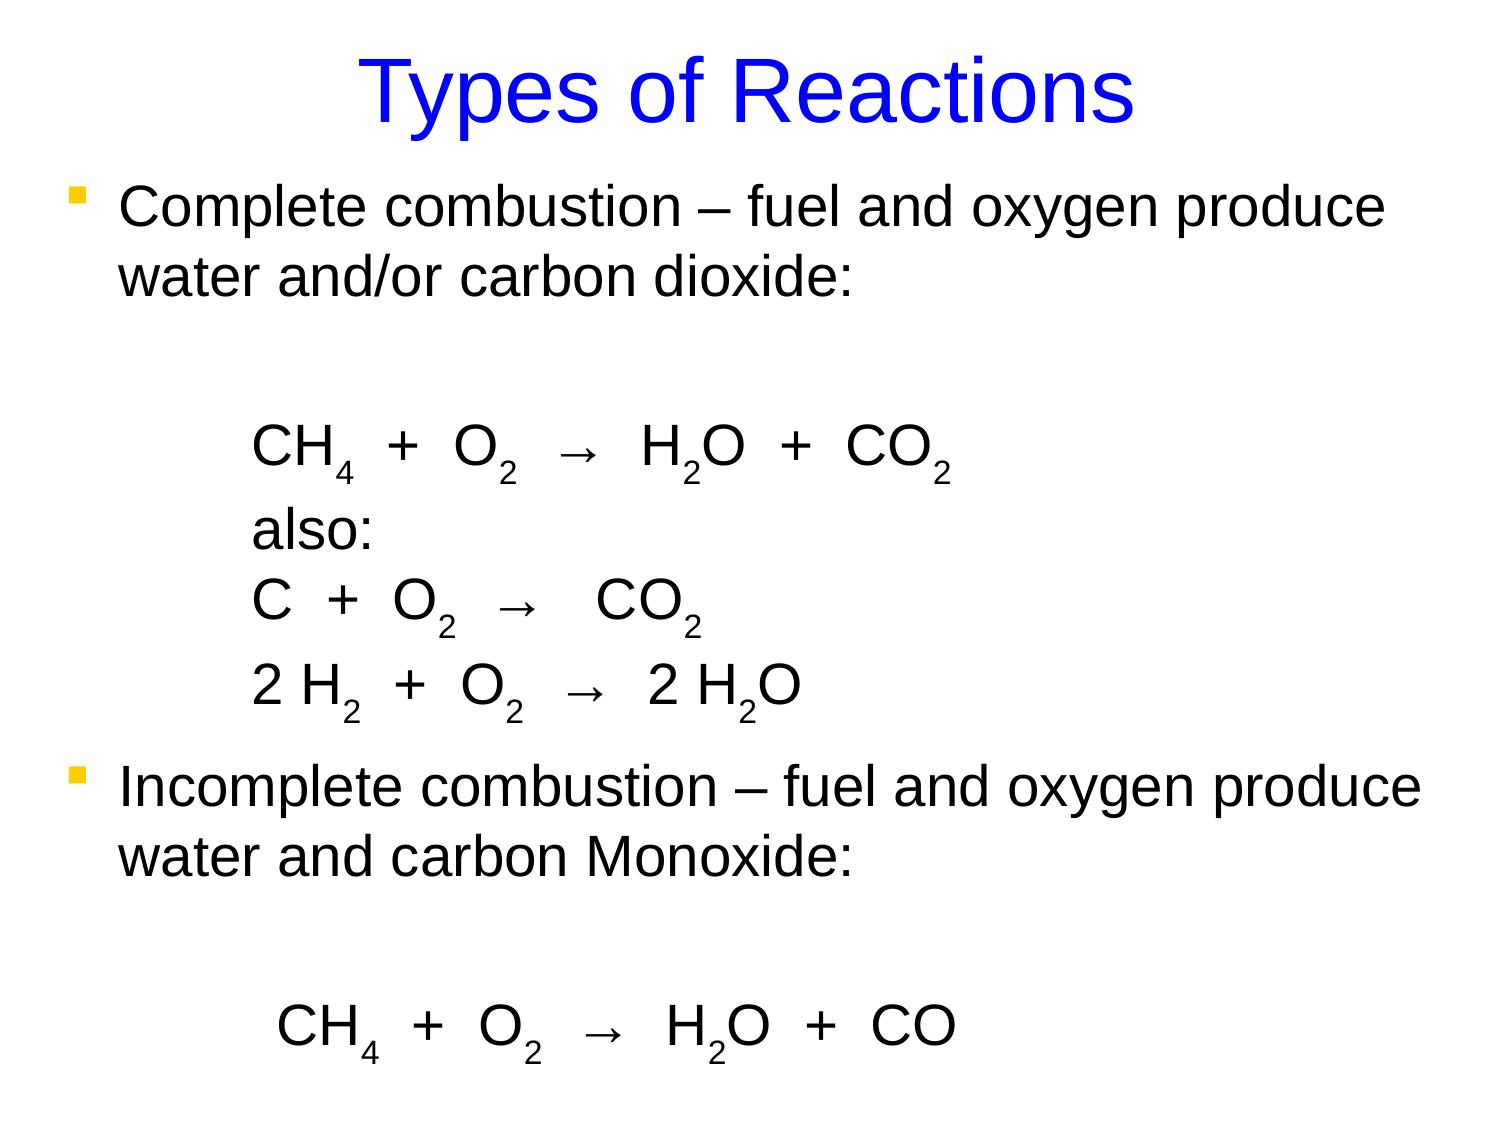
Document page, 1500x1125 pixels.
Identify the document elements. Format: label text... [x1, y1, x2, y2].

title Types of Reactions [49, 15, 1446, 90]
list Complete combustion – fuel and oxygen produce water and/or carbon dioxide: CH4 + O2 → H2O + CO2 also: C + O2 → CO2 2 H2 + O2 → 2 H2O Incomplete combustion – fuel and oxygen produce water and carbon Monoxide: CH4 + O2 → H2O + CO [49, 90, 1451, 1080]
